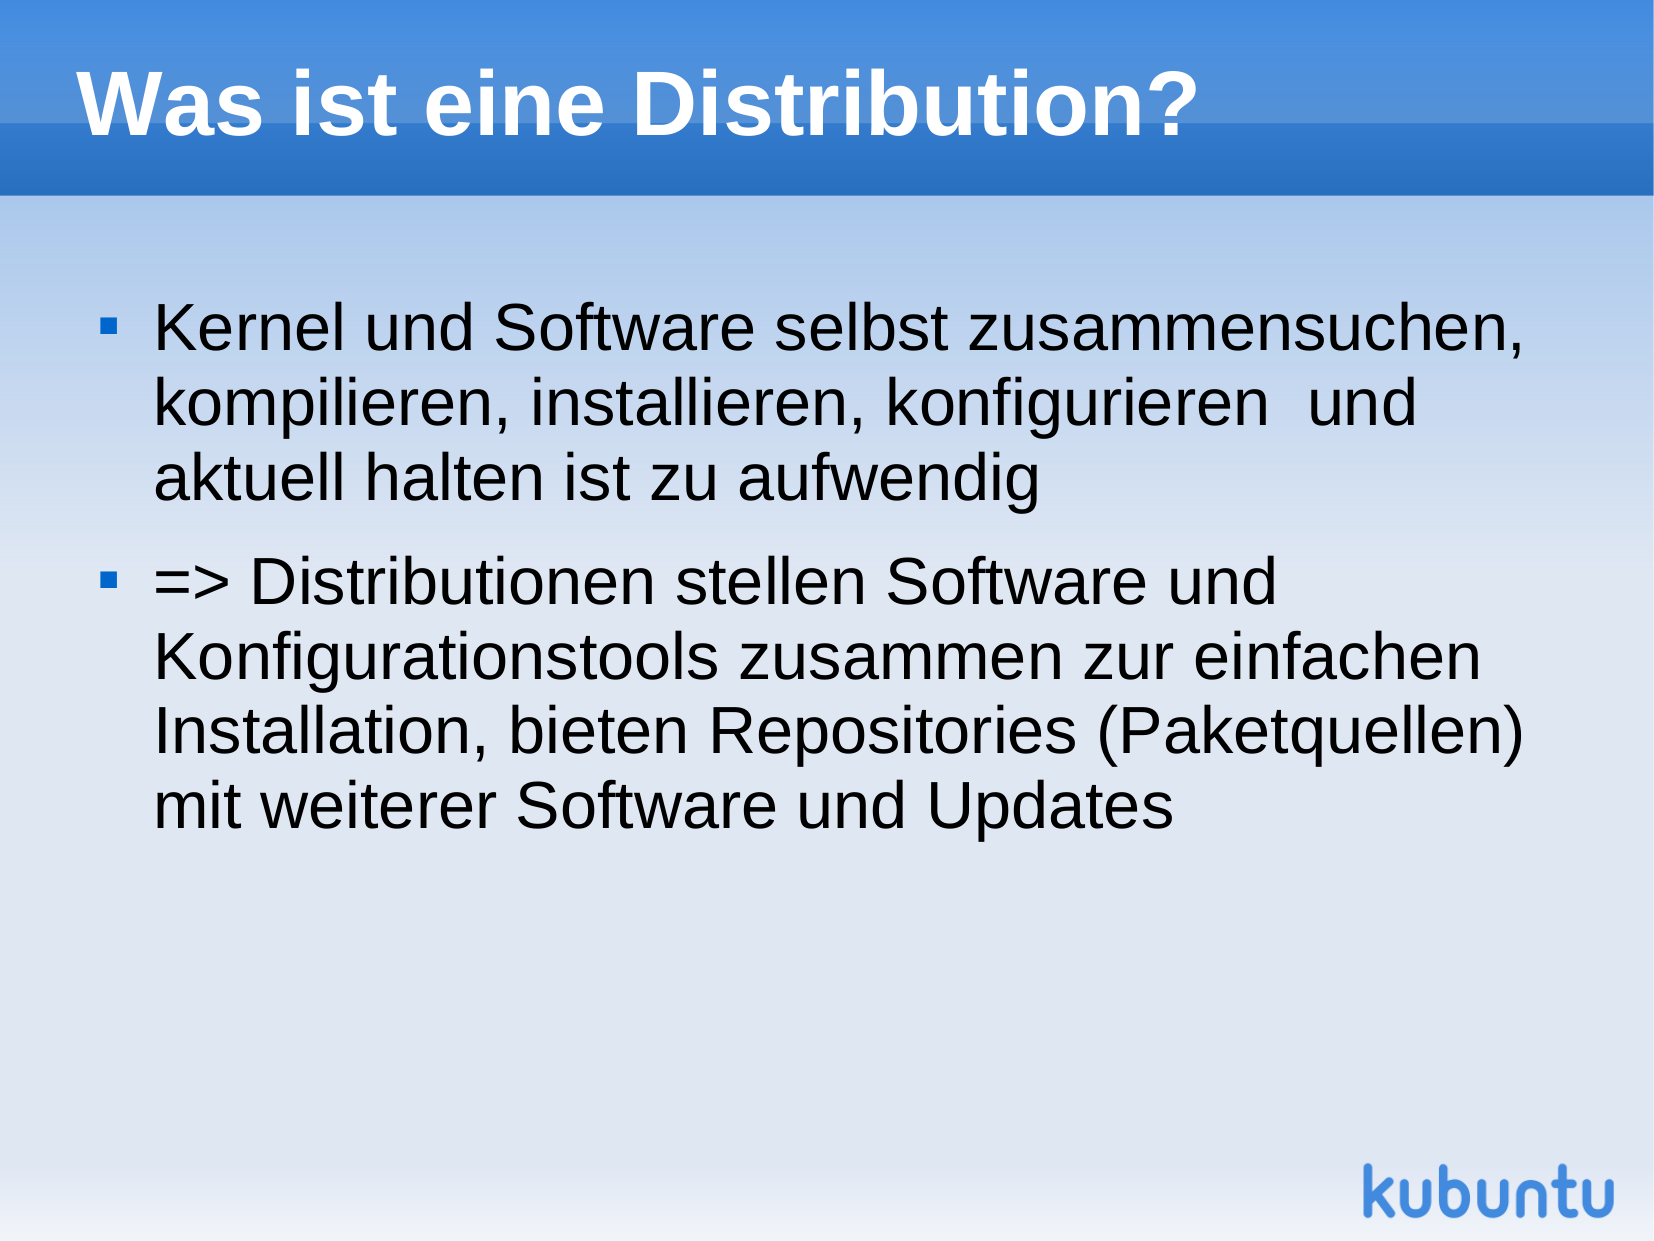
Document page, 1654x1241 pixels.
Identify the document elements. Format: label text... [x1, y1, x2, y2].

title Was ist eine Distribution? [76, 0, 1565, 208]
list Kernel und Software selbst zusammensuchen, kompilieren, installieren, konfigurieren und aktuell halten ist zu aufwendig => Distributionen stellen Software und Konfigurationstools zusammen zur einfachen Installation, bieten Repositories (Paketquellen) mit weiterer Software und Updates [82, 290, 1571, 1109]
picture [0, 0, 1654, 1241]
